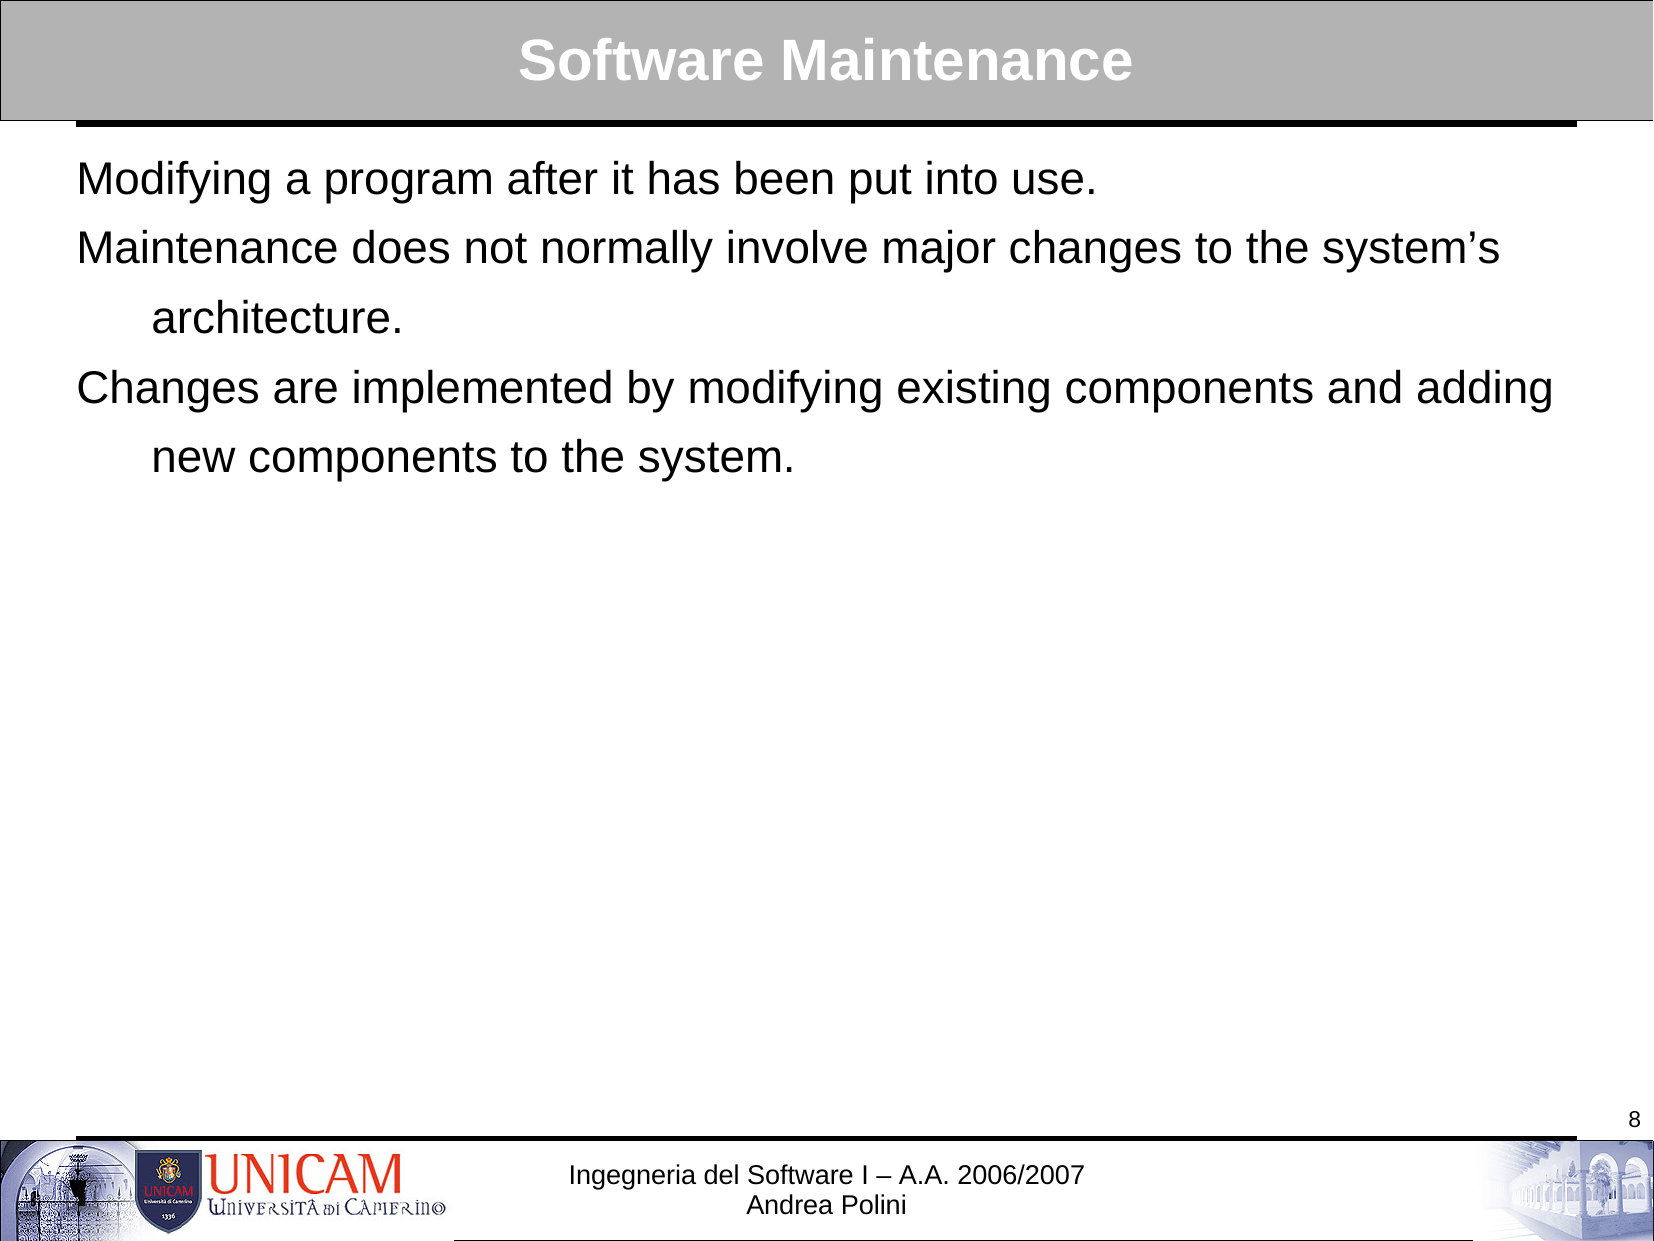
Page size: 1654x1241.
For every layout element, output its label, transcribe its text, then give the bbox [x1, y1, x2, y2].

list Modifying a program after it has been put into use. Maintenance does not normally involve major changes to the system’s architecture. Changes are implemented by modifying existing components and adding new components to the system. [76, 152, 1577, 671]
picture [0, 1141, 454, 1241]
title Software Maintenance [0, 0, 1653, 121]
picture [1473, 1141, 1654, 1241]
